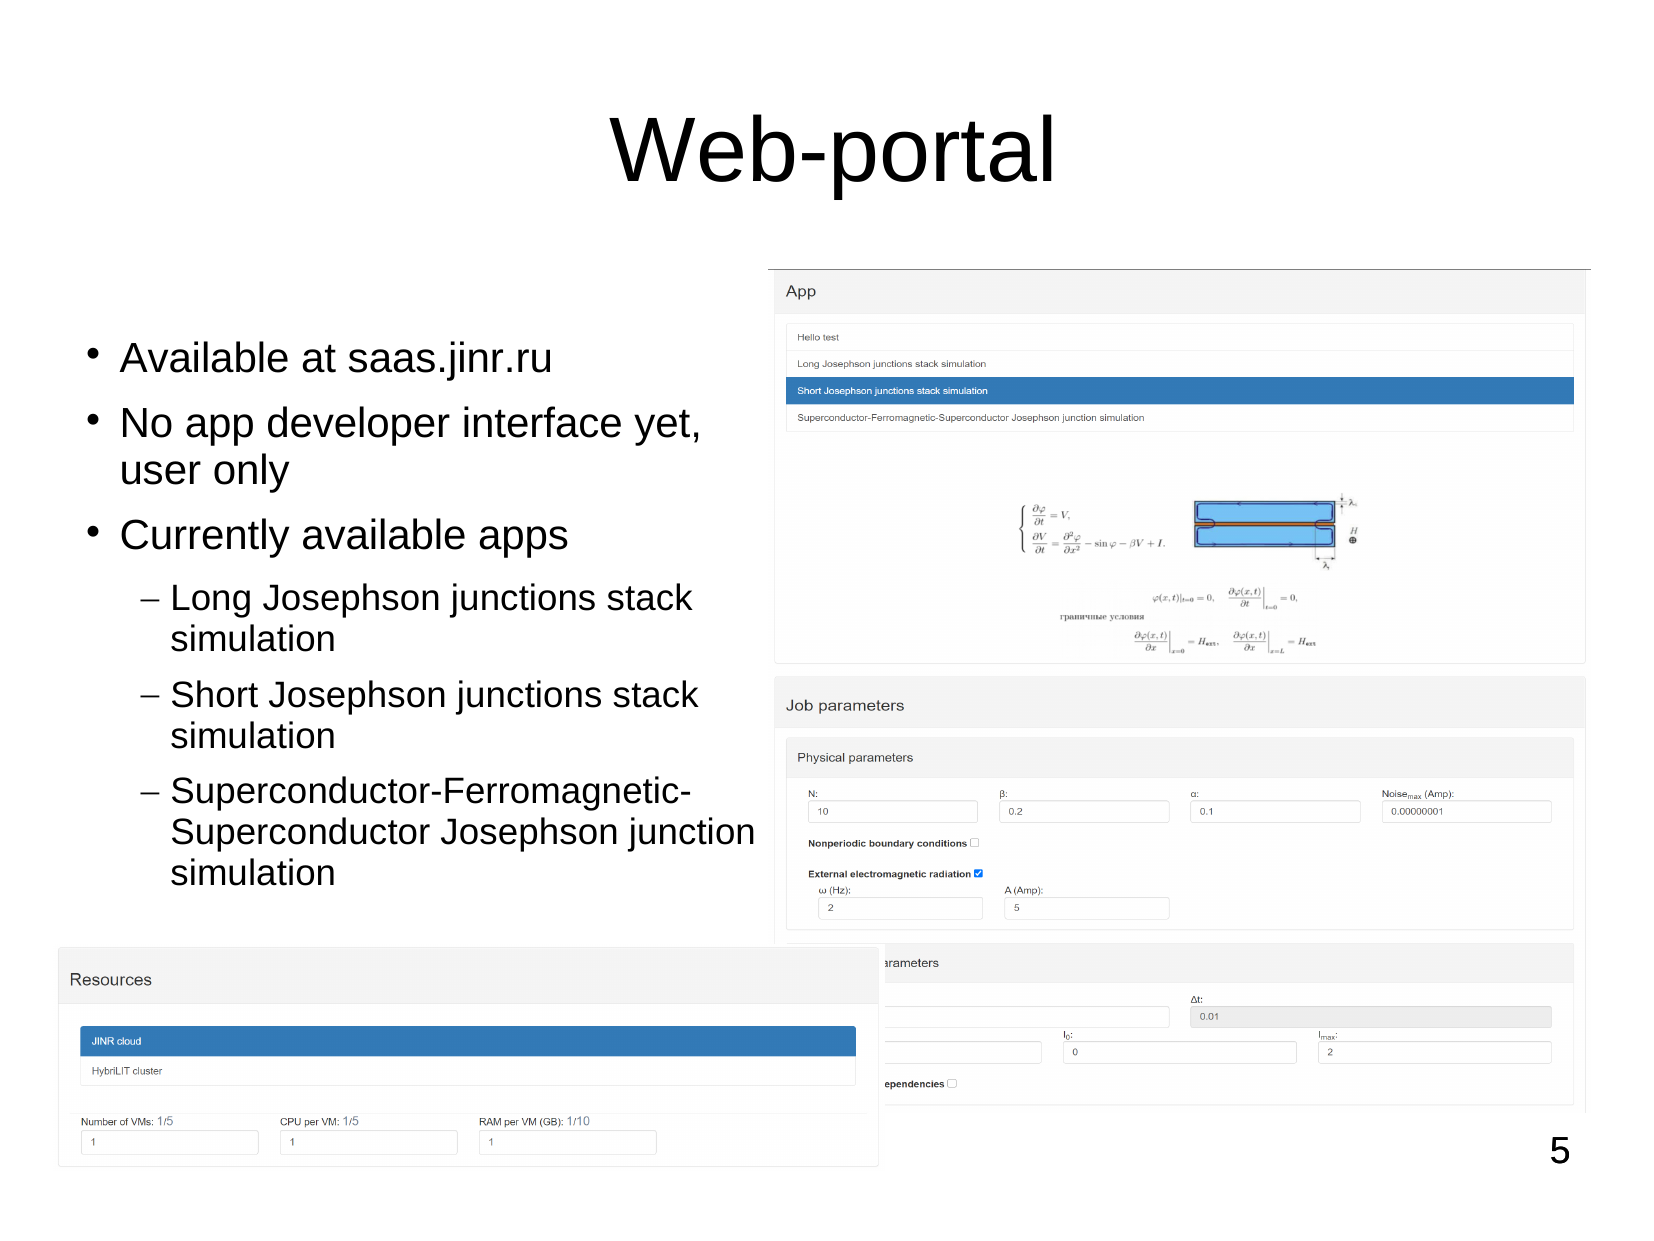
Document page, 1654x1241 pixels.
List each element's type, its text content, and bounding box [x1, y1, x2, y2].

list Available at saas.jinr.ru No app developer interface yet, user only Currently available apps Long Josephson junctions stack simulation Short Josephson junctions stack simulation Superconductor-Ferromagnetic-Superconductor Josephson junction simulation [75, 330, 757, 900]
picture [53, 269, 1591, 1171]
text_box <номер> [1185, 1129, 1571, 1215]
title Web-portal [90, 44, 1579, 252]
